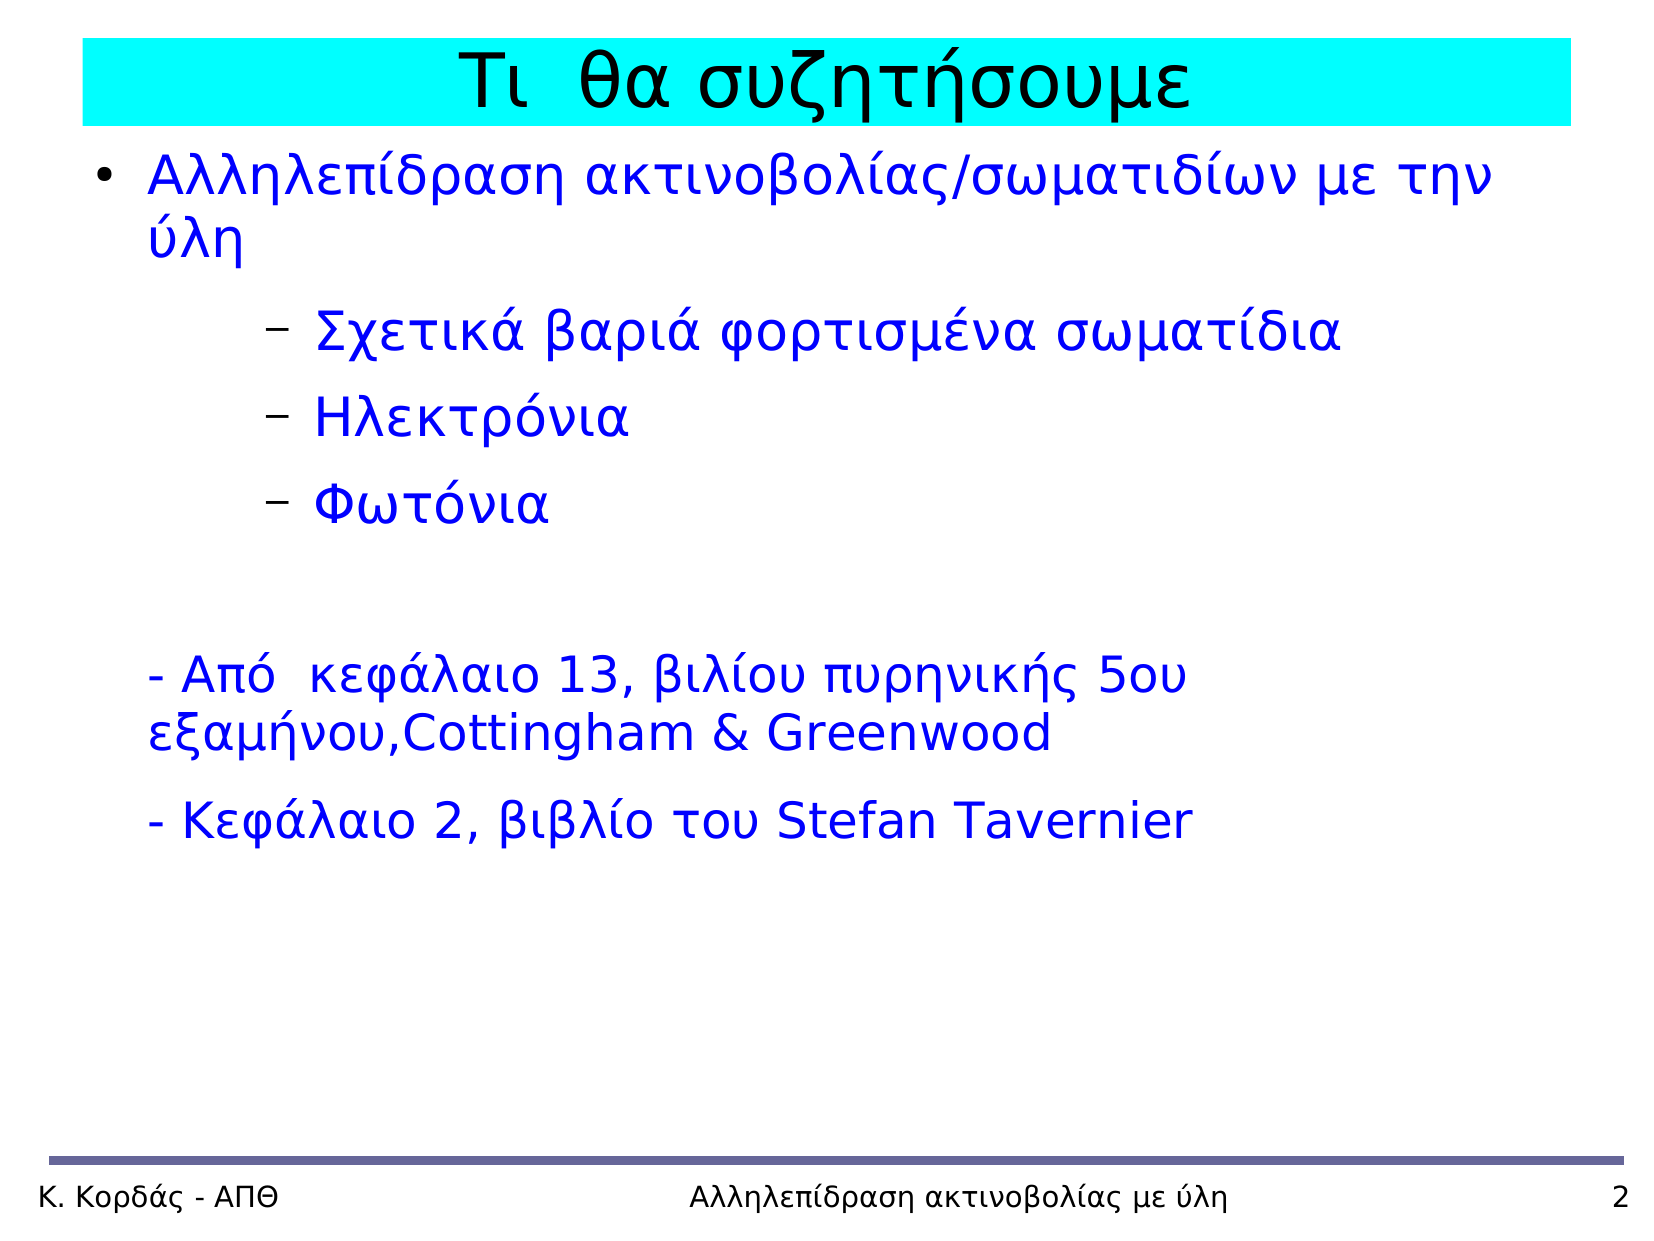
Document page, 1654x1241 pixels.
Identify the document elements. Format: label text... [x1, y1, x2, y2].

list Αλληλεπίδραση ακτινοβολίας/σωματιδίων με την ύλη Σχετικά βαριά φορτισμένα σωματίδια Ηλεκτρόνια Φωτόνια - Από κεφάλαιο 13, βιλίου πυρηνικής 5ου εξαμήνου,Cottingham & Greenwood - Κεφάλαιο 2, βιβλίο του Stefan Tavernier [77, 144, 1607, 1151]
title Τι θα συζητήσουμε [82, 38, 1571, 126]
